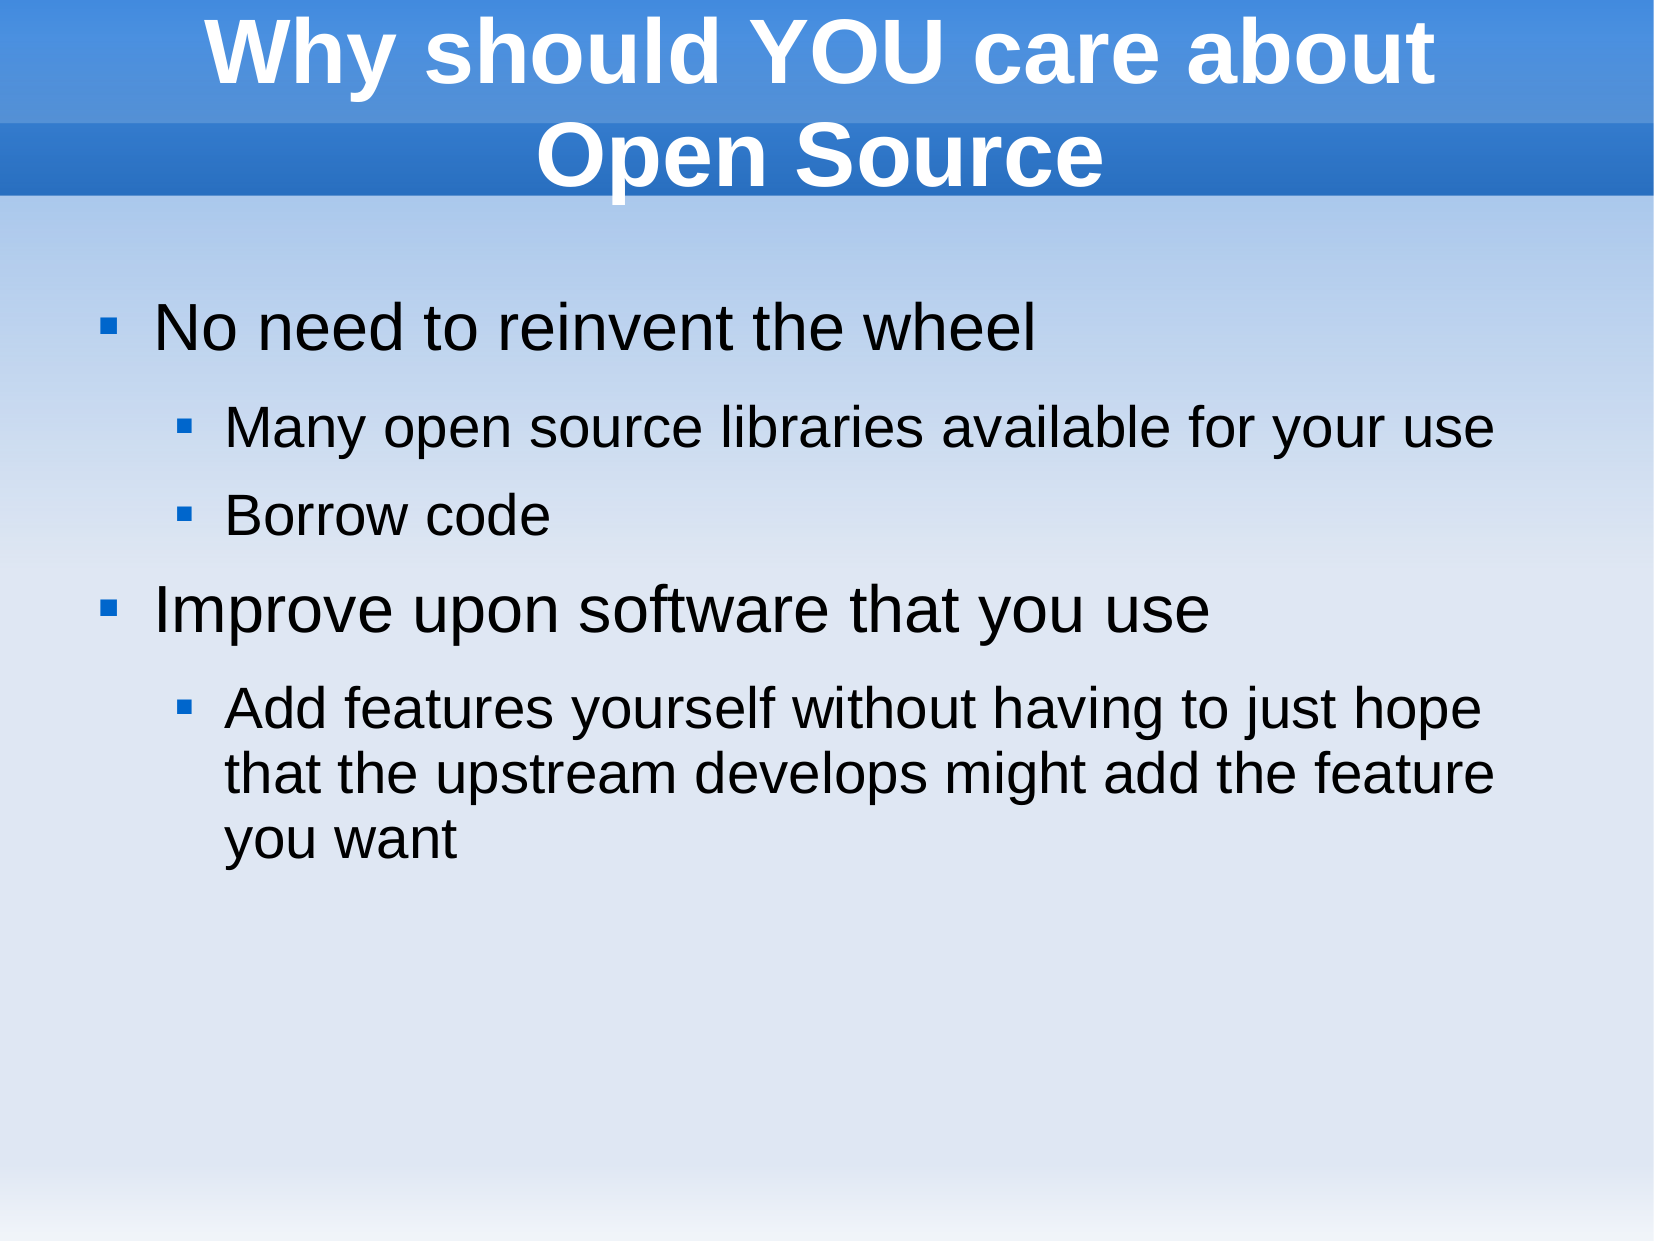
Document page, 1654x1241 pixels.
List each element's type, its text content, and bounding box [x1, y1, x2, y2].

title Why should YOU care about Open Source [76, 1, 1565, 207]
list No need to reinvent the wheel Many open source libraries available for your use Borrow code Improve upon software that you use Add features yourself without having to just hope that the upstream develops might add the feature you want [82, 290, 1571, 1094]
picture [0, 0, 1654, 1241]
